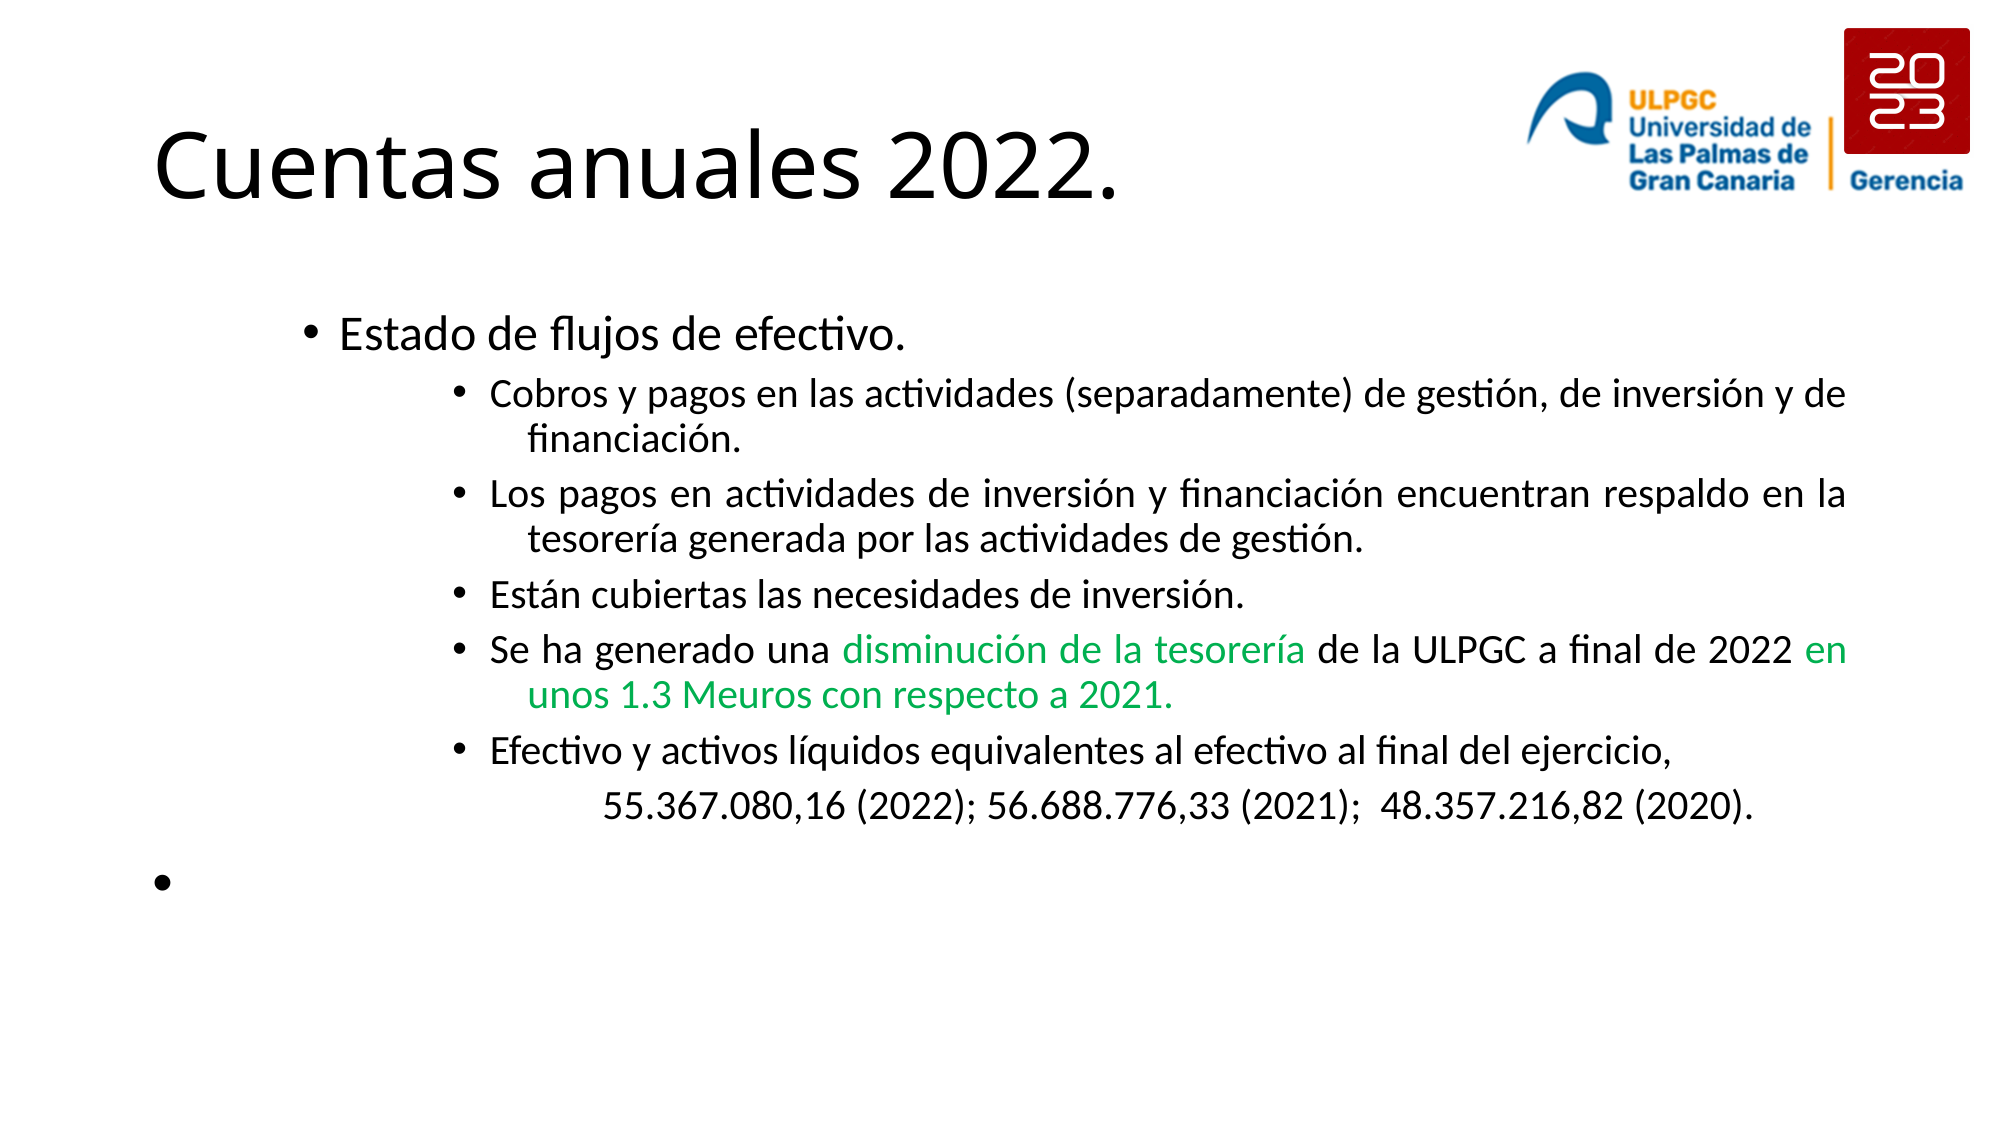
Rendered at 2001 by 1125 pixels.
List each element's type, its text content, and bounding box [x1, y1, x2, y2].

title Cuentas anuales 2022. [137, 59, 1863, 278]
list Estado de flujos de efectivo. Cobros y pagos en las actividades (separadamente) de gestión, de inversión y de financiación. Los pagos en actividades de inversión y financiación encuentran respaldo en la tesorería generada por las actividades de gestión. Están cubiertas las necesidades de inversión. Se ha generado una disminución de la tesorería de la ULPGC a final de 2022 en unos 1.3 Meuros con respecto a 2021. Efectivo y activos líquidos equivalentes al efectivo al final del ejercicio, 55.367.080,16 (2022); 56.688.776,33 (2021); 48.357.216,82 (2020). [137, 299, 1863, 1014]
picture [1493, 24, 2000, 232]
